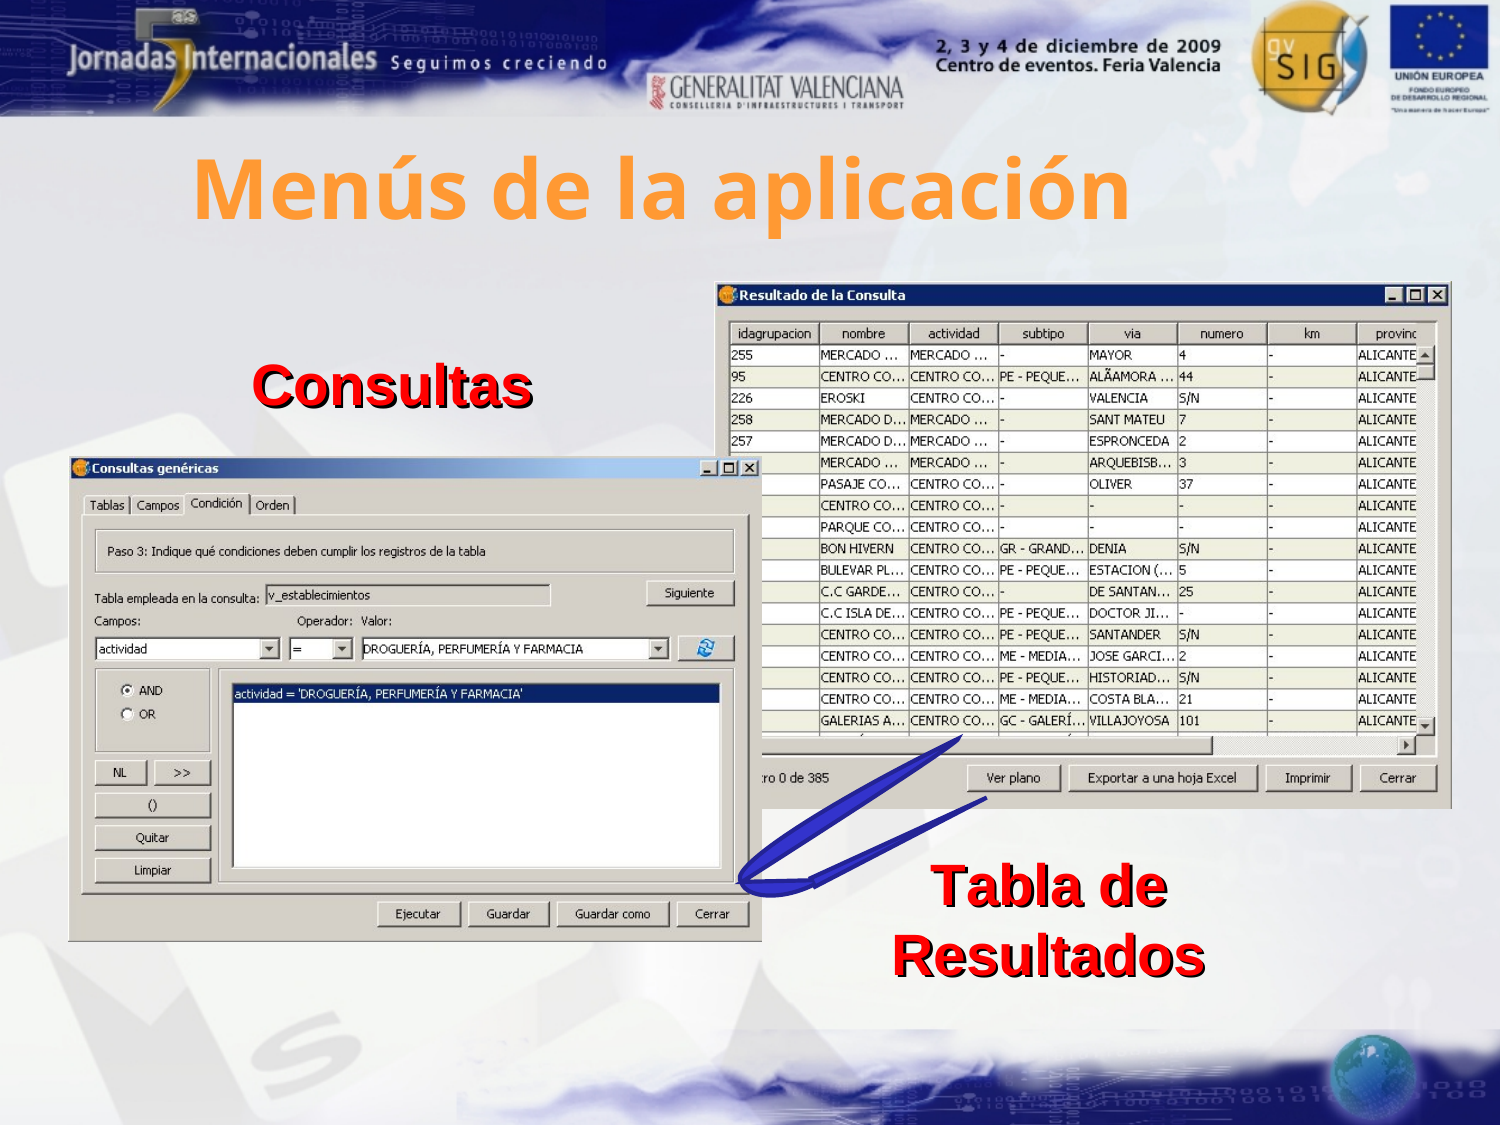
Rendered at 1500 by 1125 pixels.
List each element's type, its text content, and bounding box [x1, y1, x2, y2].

picture [0, 0, 1500, 1125]
text_box Consultas [175, 339, 610, 426]
text_box Tabla de Resultados [832, 838, 1266, 1101]
text_box [898, 797, 987, 838]
text_box Menús de la aplicación [175, 128, 1451, 254]
text_box [739, 738, 959, 896]
